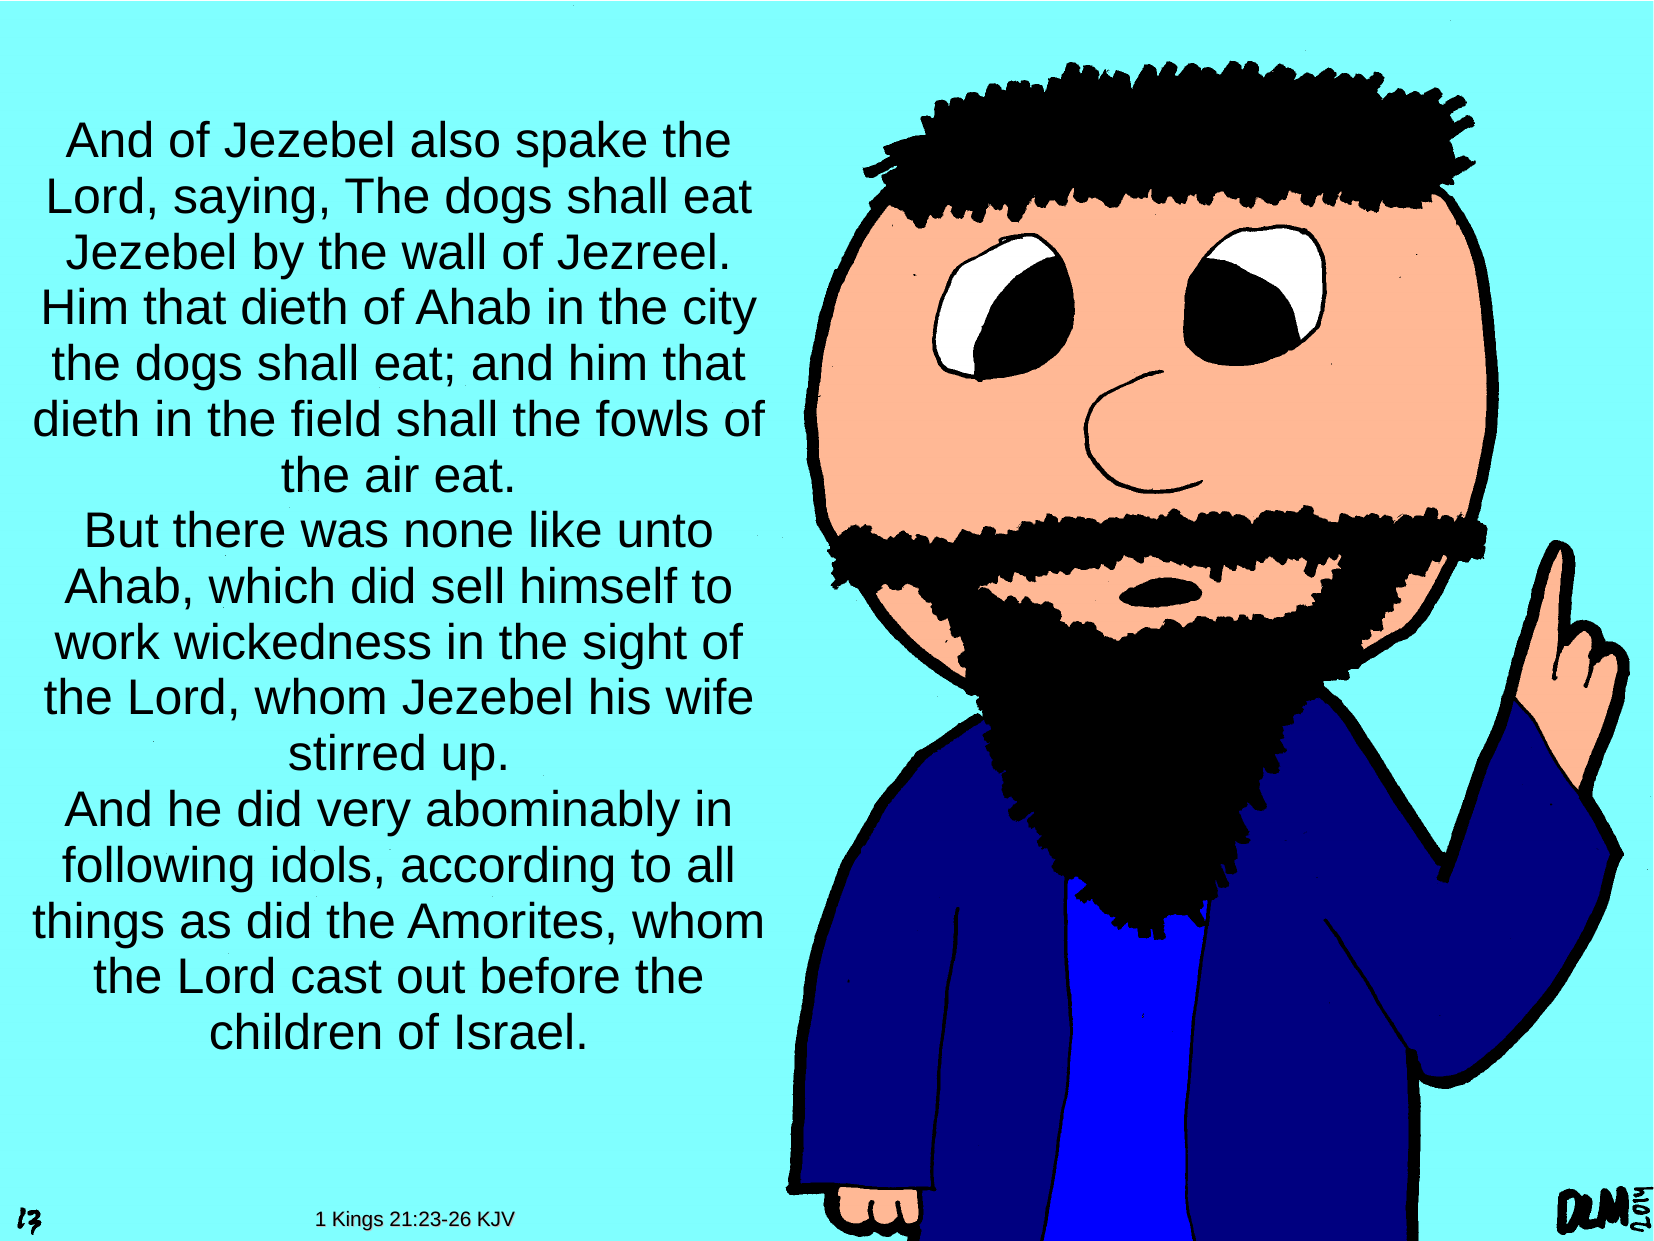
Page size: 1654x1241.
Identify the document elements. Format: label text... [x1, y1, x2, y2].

text_box And of Jezebel also spake the Lord, saying, The dogs shall eat Jezebel by the wall of Jezreel. Him that dieth of Ahab in the city the dogs shall eat; and him that dieth in the field shall the fowls of the air eat. But there was none like unto Ahab, which did sell himself to work wickedness in the sight of the Lord, whom Jezebel his wife stirred up. And he did very abominably in following idols, according to all things as did the Amorites, whom the Lord cast out before the children of Israel. [15, 105, 784, 1068]
picture [0, 1, 1654, 1241]
text_box 1 Kings 21:23-26 KJV [300, 1200, 541, 1238]
